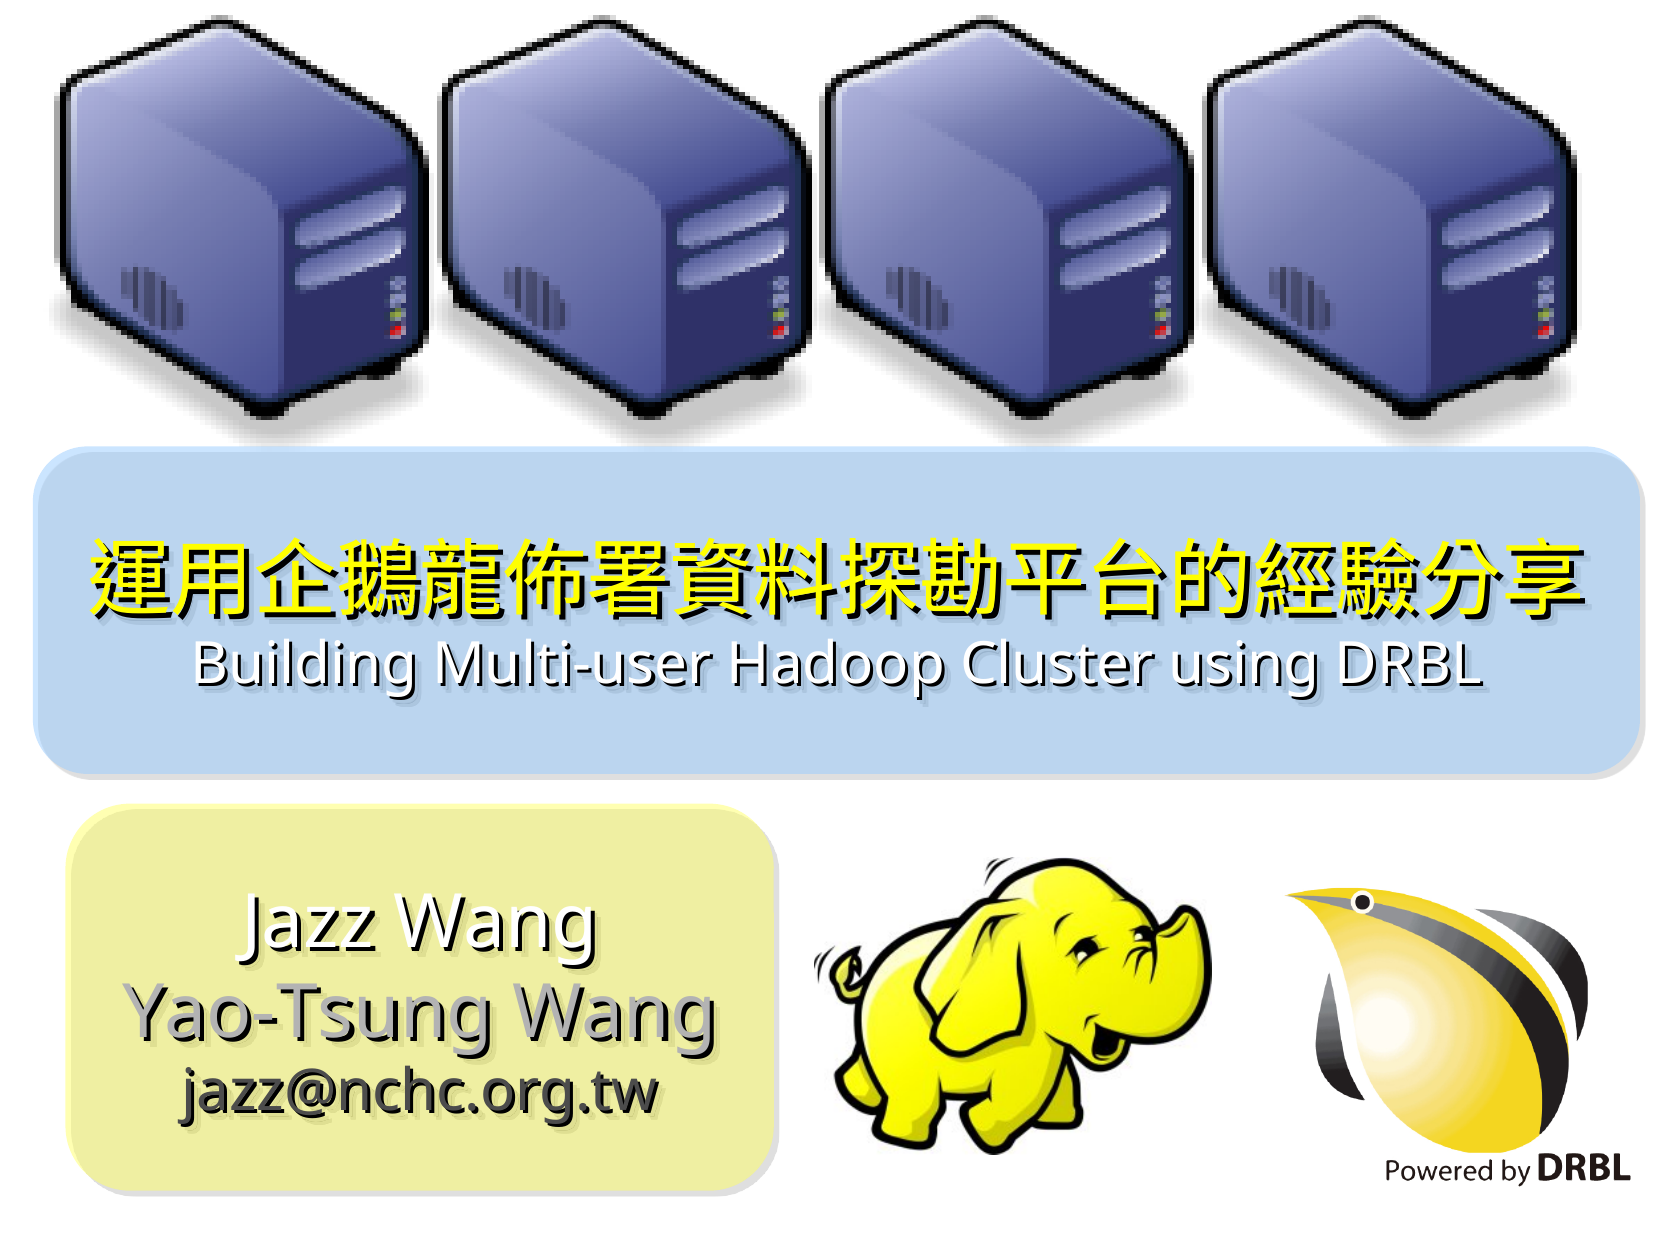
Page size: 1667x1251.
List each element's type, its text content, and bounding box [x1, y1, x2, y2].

text_box 運用企鵝龍佈署資料探勘平台的經驗分享 Building Multi-user Hadoop Cluster using DRBL [32, 446, 1640, 774]
picture [27, 2, 1622, 506]
picture [1267, 869, 1648, 1197]
picture [814, 857, 1212, 1155]
text_box Jazz Wang Yao-Tsung Wang jazz@nchc.org.tw [65, 803, 774, 1191]
